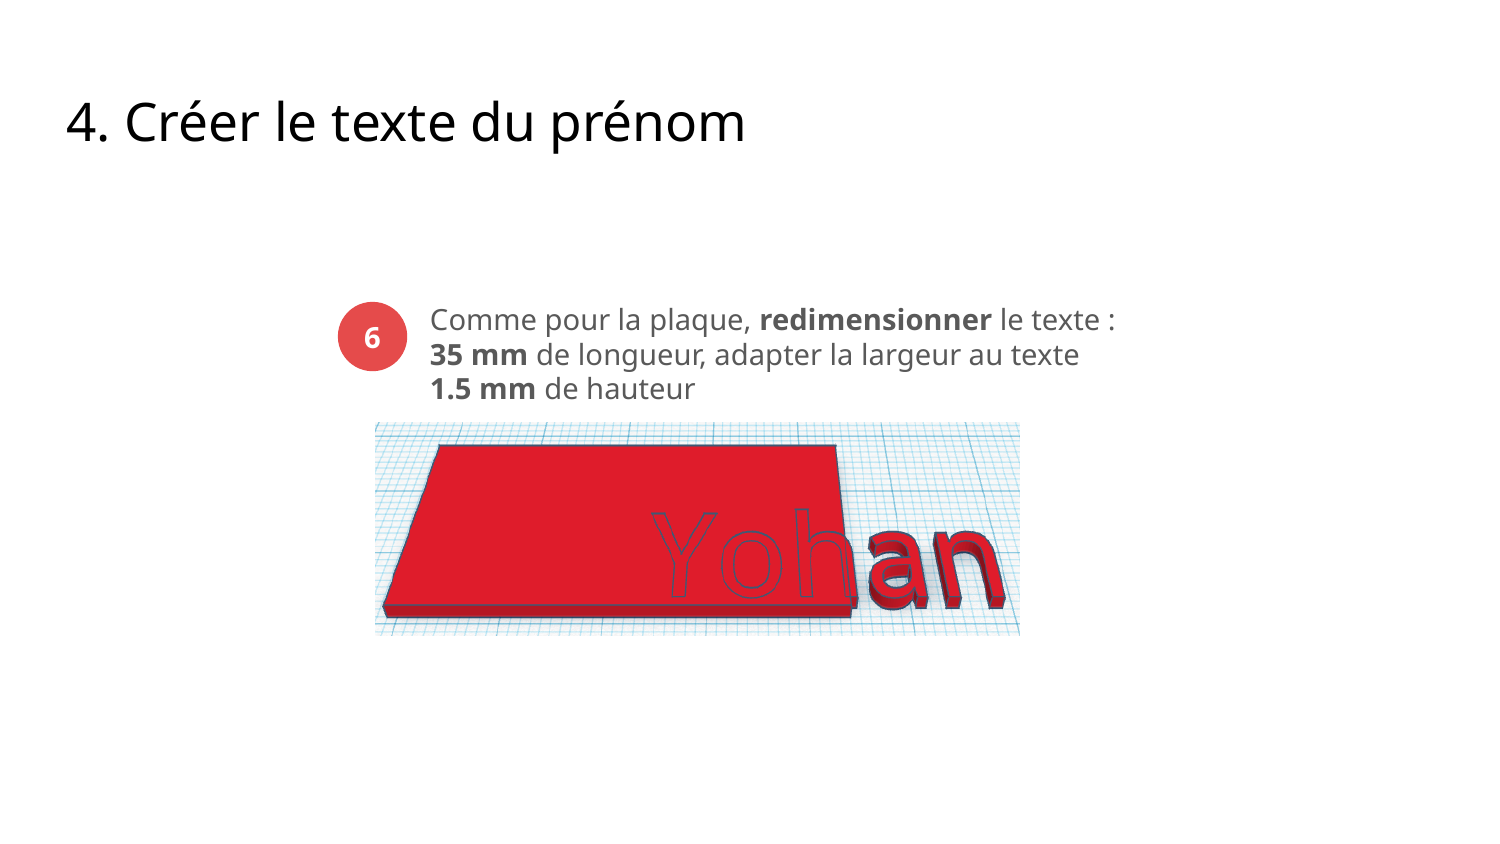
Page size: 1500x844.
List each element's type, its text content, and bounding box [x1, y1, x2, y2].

text_box 6 [337, 301, 408, 372]
text_box Comme pour la plaque, redimensionner le texte : 35 mm de longueur, adapter la largeur au texte 1.5 mm de hauteur [415, 286, 1163, 421]
title 4. Créer le texte du prénom [51, 72, 1449, 167]
picture [375, 422, 1020, 636]
